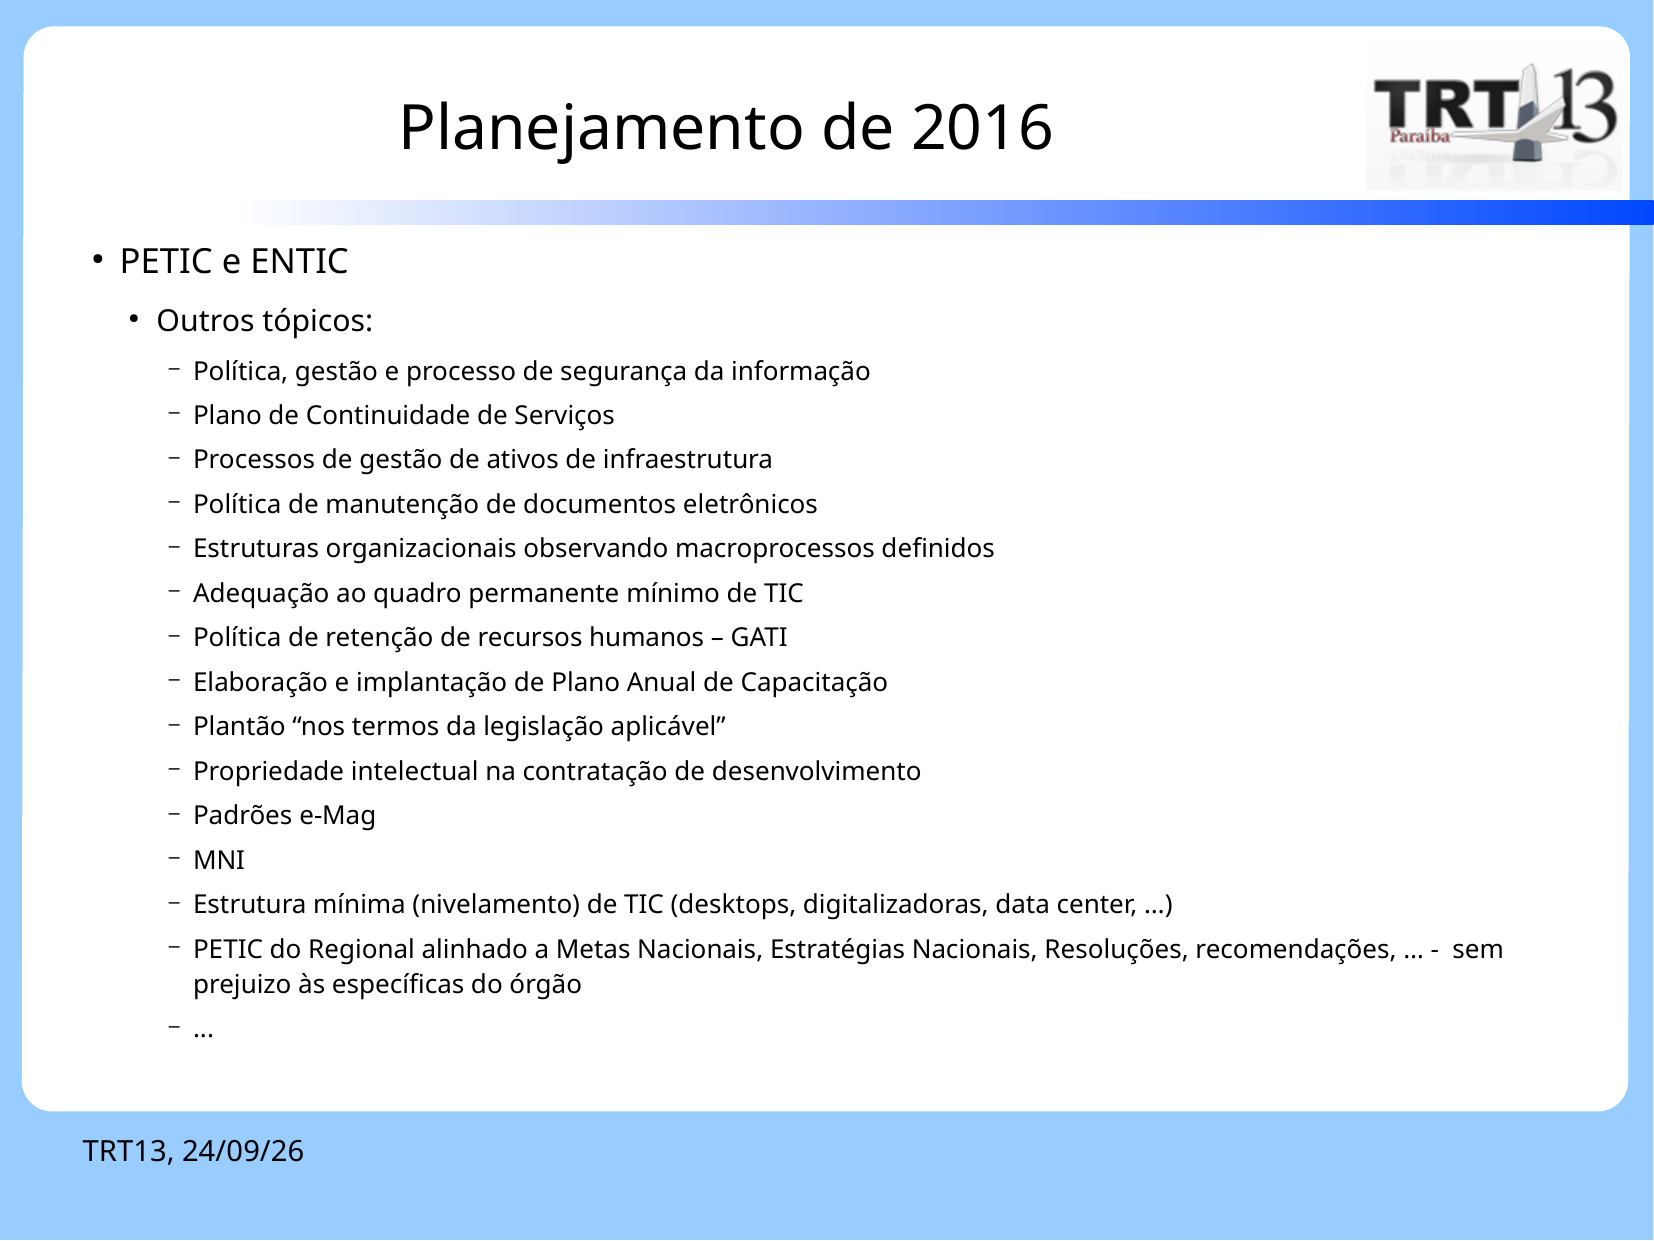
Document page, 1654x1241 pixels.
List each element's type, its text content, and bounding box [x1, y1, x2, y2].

title Planejamento de 2016 [82, 49, 1371, 201]
picture [1366, 39, 1623, 191]
list PETIC e ENTIC Outros tópicos: Política, gestão e processo de segurança da informação Plano de Continuidade de Serviços Processos de gestão de ativos de infraestrutura Política de manutenção de documentos eletrônicos Estruturas organizacionais observando macroprocessos definidos Adequação ao quadro permanente mínimo de TIC Política de retenção de recursos humanos – GATI Elaboração e implantação de Plano Anual de Capacitação Plantão “nos termos da legislação aplicável” Propriedade intelectual na contratação de desenvolvimento Padrões e-Mag MNI Estrutura mínima (nivelamento) de TIC (desktops, digitalizadoras, data center, …) PETIC do Regional alinhado a Metas Nacionais, Estratégias Nacionais, Resoluções, recomendações, … - sem prejuizo às específicas do órgão ... [82, 236, 1571, 1055]
